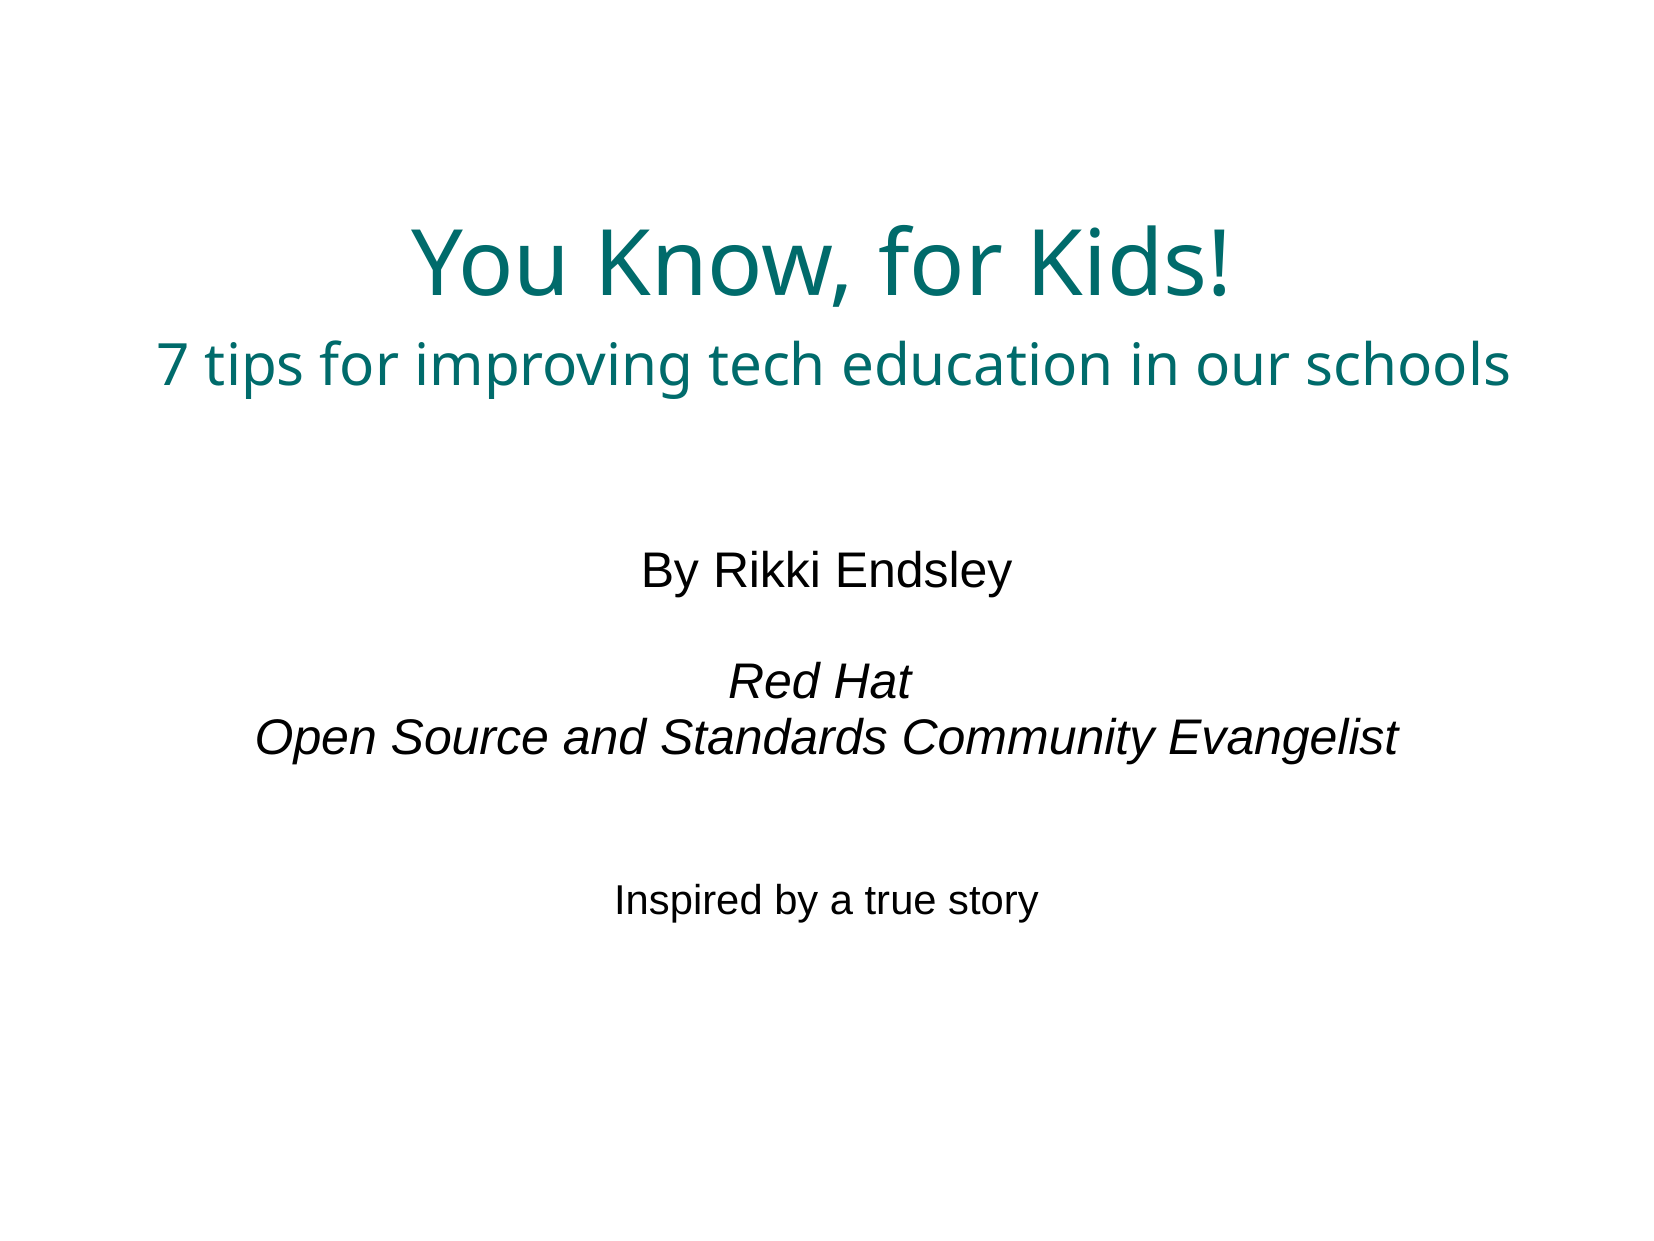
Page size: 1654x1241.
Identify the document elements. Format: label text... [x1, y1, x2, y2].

title You Know, for Kids! 7 tips for improving tech education in our schools [90, 120, 1579, 481]
subtitle By Rikki Endsley Red Hat Open Source and Standards Community Evangelist Inspired by a true story [82, 430, 1571, 1119]
